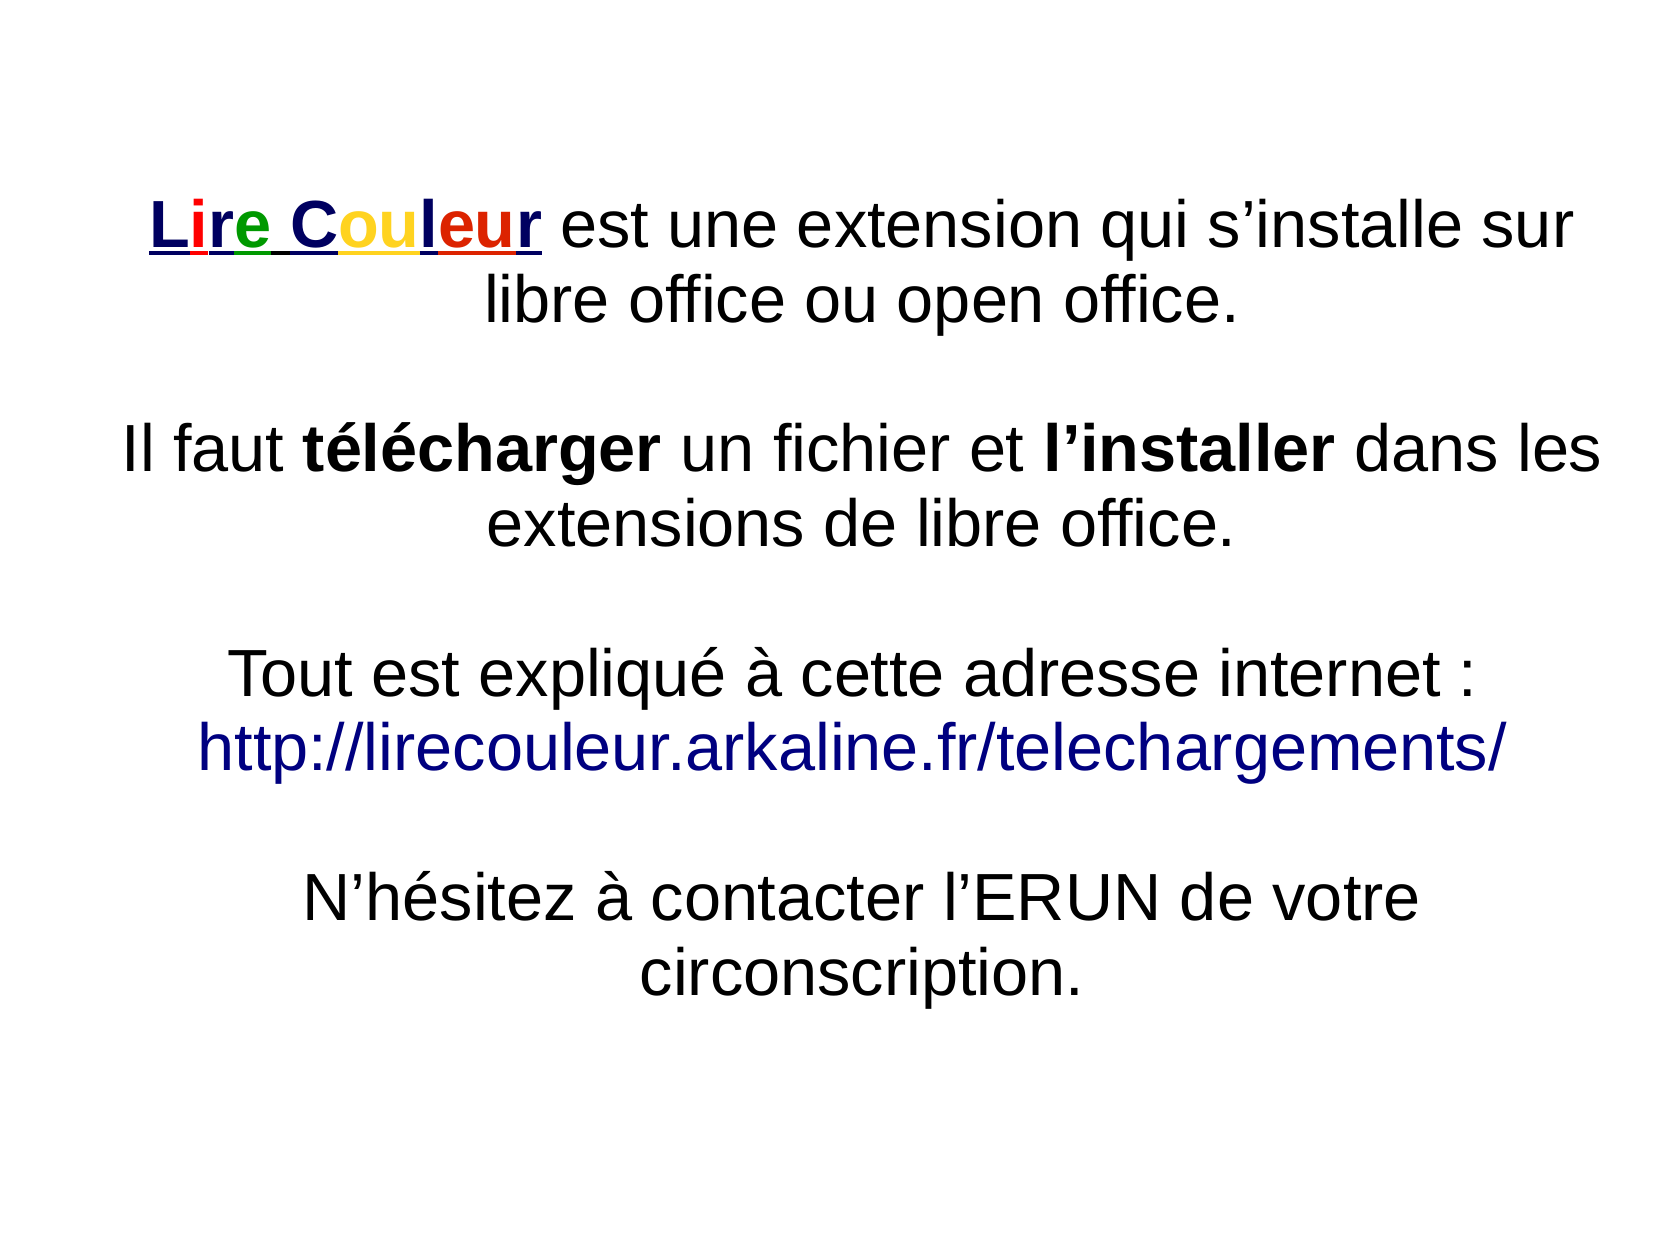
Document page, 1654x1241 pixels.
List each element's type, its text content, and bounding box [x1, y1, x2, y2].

subtitle Lire Couleur est une extension qui s’installe sur libre office ou open office. Il faut télécharger un fichier et l’installer dans les extensions de libre office. Tout est expliqué à cette adresse internet : http://lirecouleur.arkaline.fr/telechargements/ N’hésitez à contacter l’ERUN de votre circonscription. [118, 118, 1607, 1079]
